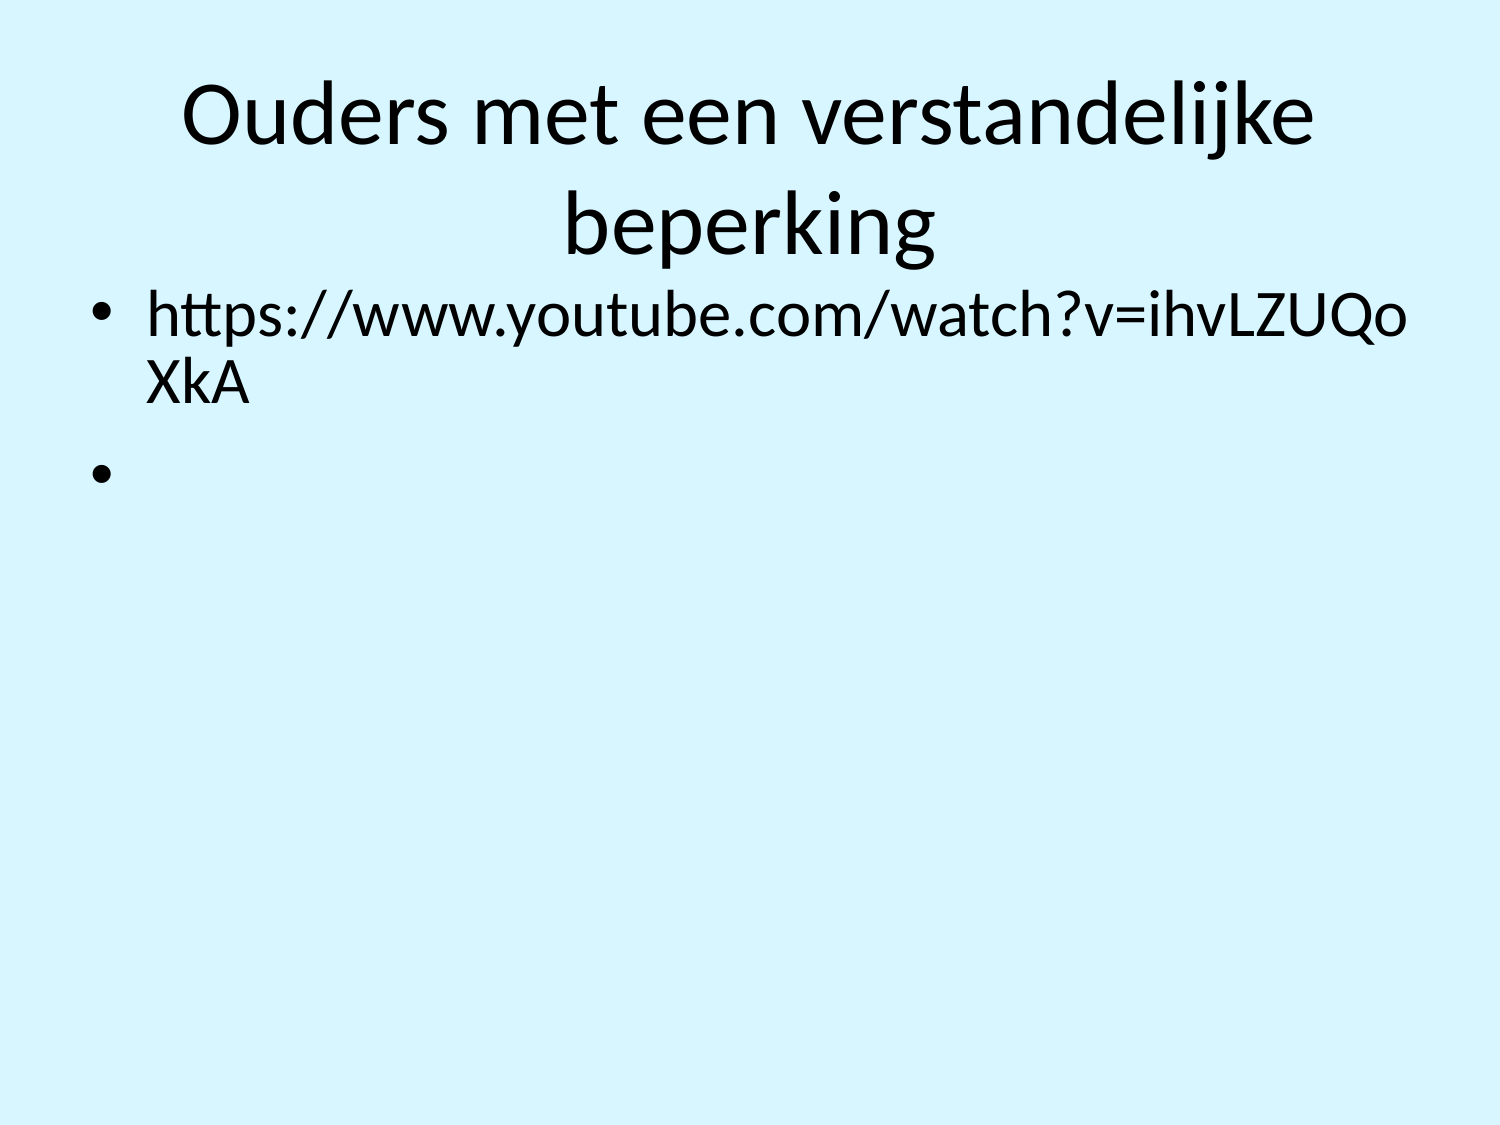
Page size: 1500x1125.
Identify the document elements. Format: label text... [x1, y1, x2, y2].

list https://www.youtube.com/watch?v=ihvLZUQoXkA [75, 262, 1426, 1005]
title Ouders met een verstandelijke beperking [75, 45, 1426, 233]
